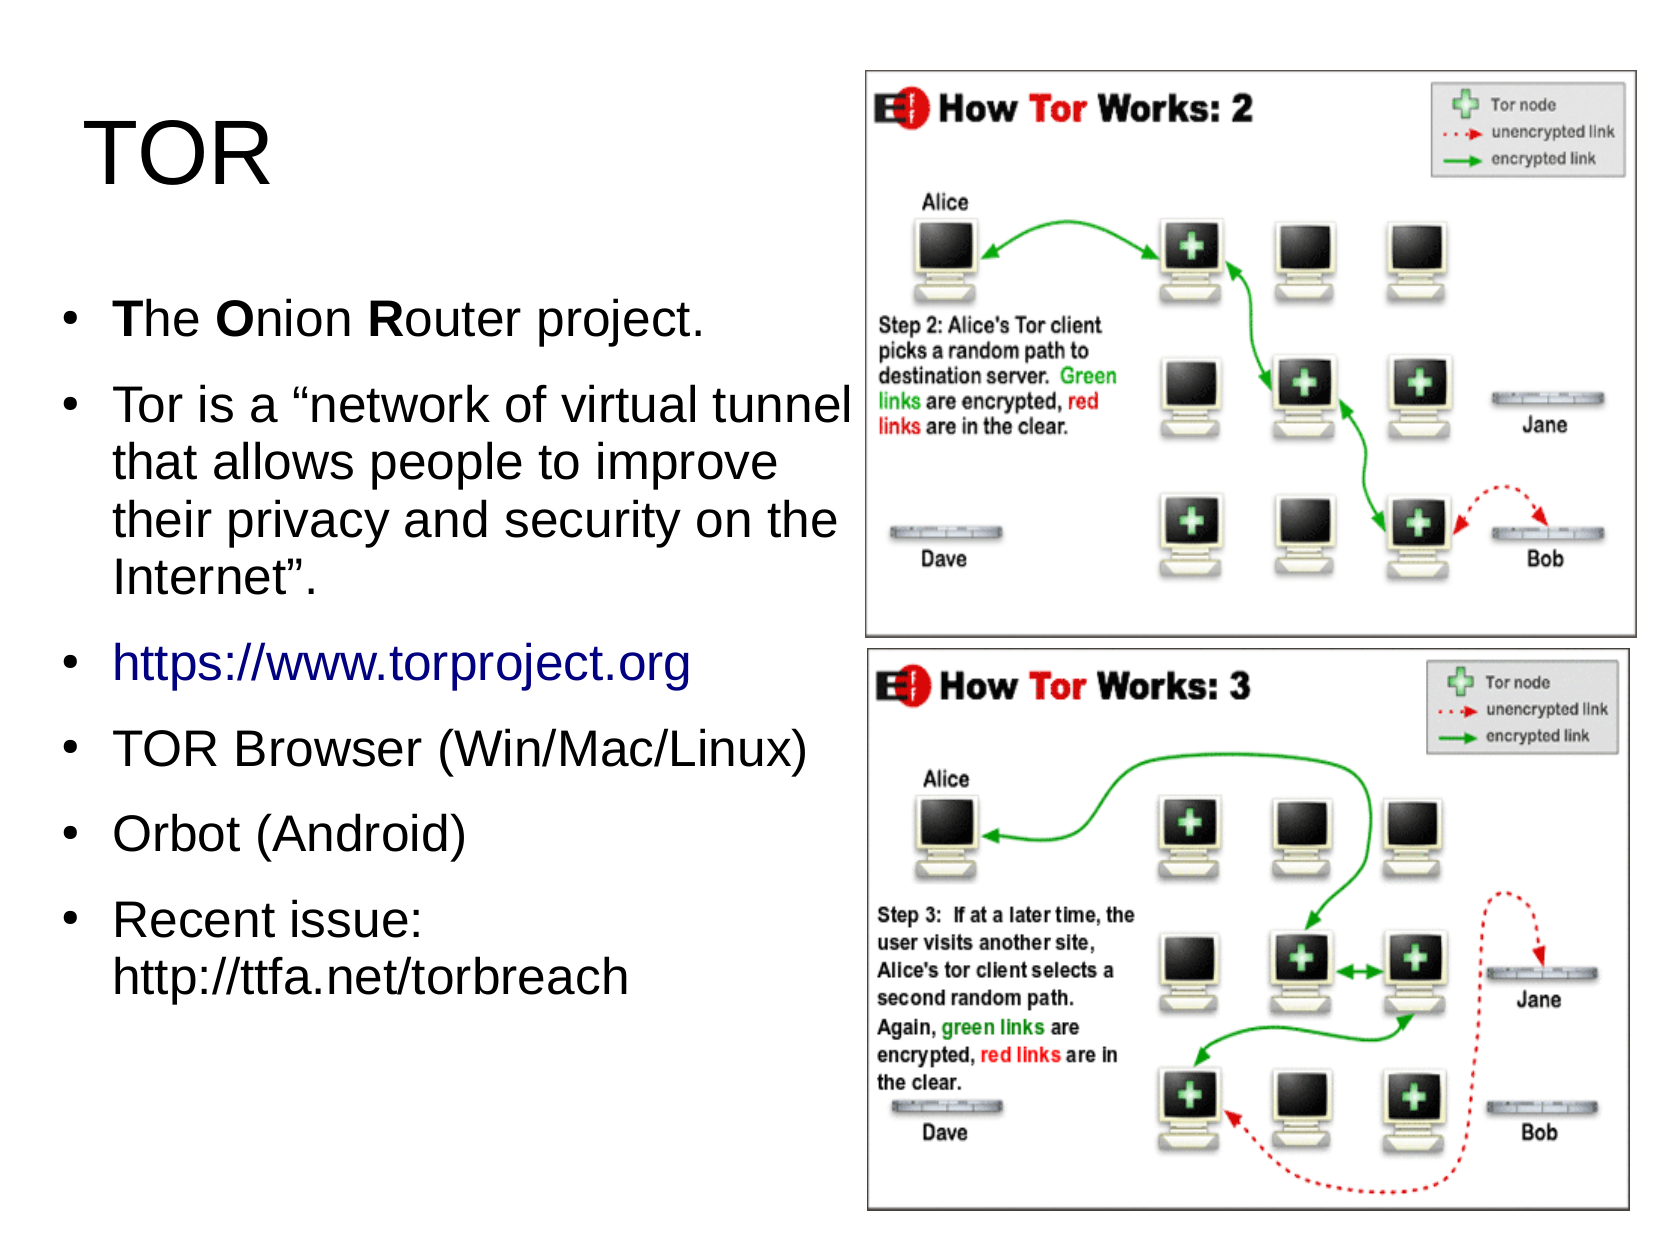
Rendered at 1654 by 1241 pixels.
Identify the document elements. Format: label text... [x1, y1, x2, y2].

list The Onion Router project. Tor is a “network of virtual tunnel that allows people to improve their privacy and security on the Internet”. https://www.torproject.org TOR Browser (Win/Mac/Linux) Orbot (Android) Recent issue: http://ttfa.net/torbreach [44, 290, 883, 1010]
title TOR [82, 49, 1571, 257]
picture [865, 70, 1637, 638]
picture [867, 648, 1630, 1211]
